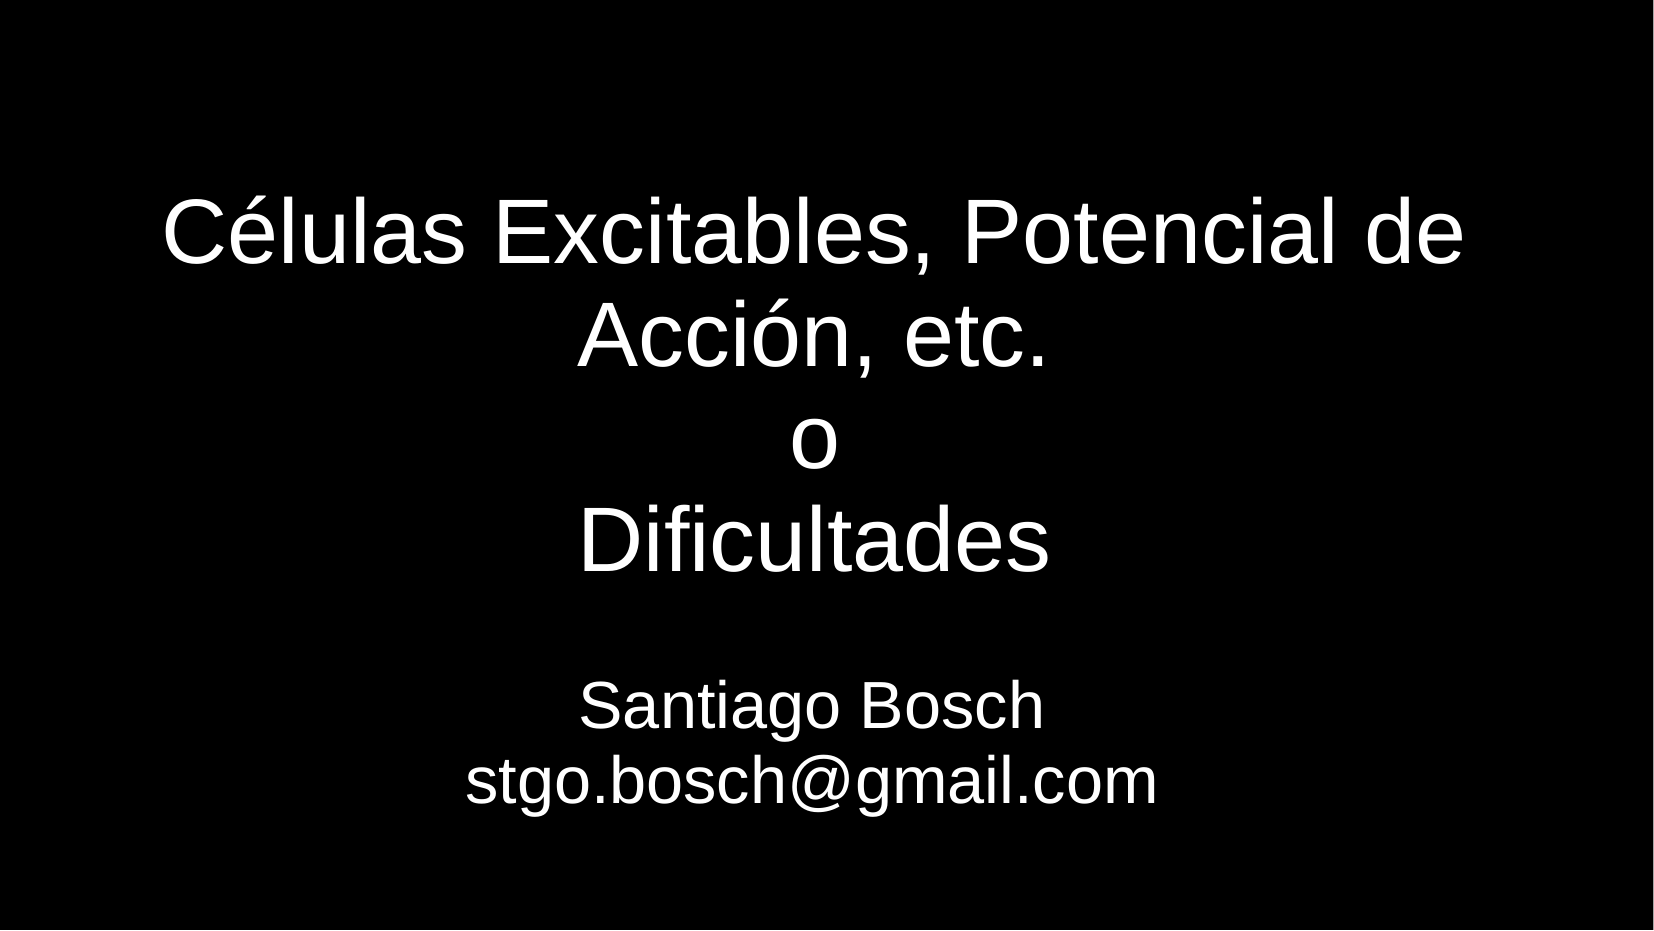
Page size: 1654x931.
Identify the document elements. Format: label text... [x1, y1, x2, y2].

title Células Excitables, Potencial de Acción, etc. o Dificultades [70, 180, 1559, 592]
title Santiago Bosch stgo.bosch@gmail.com [354, 594, 1270, 892]
